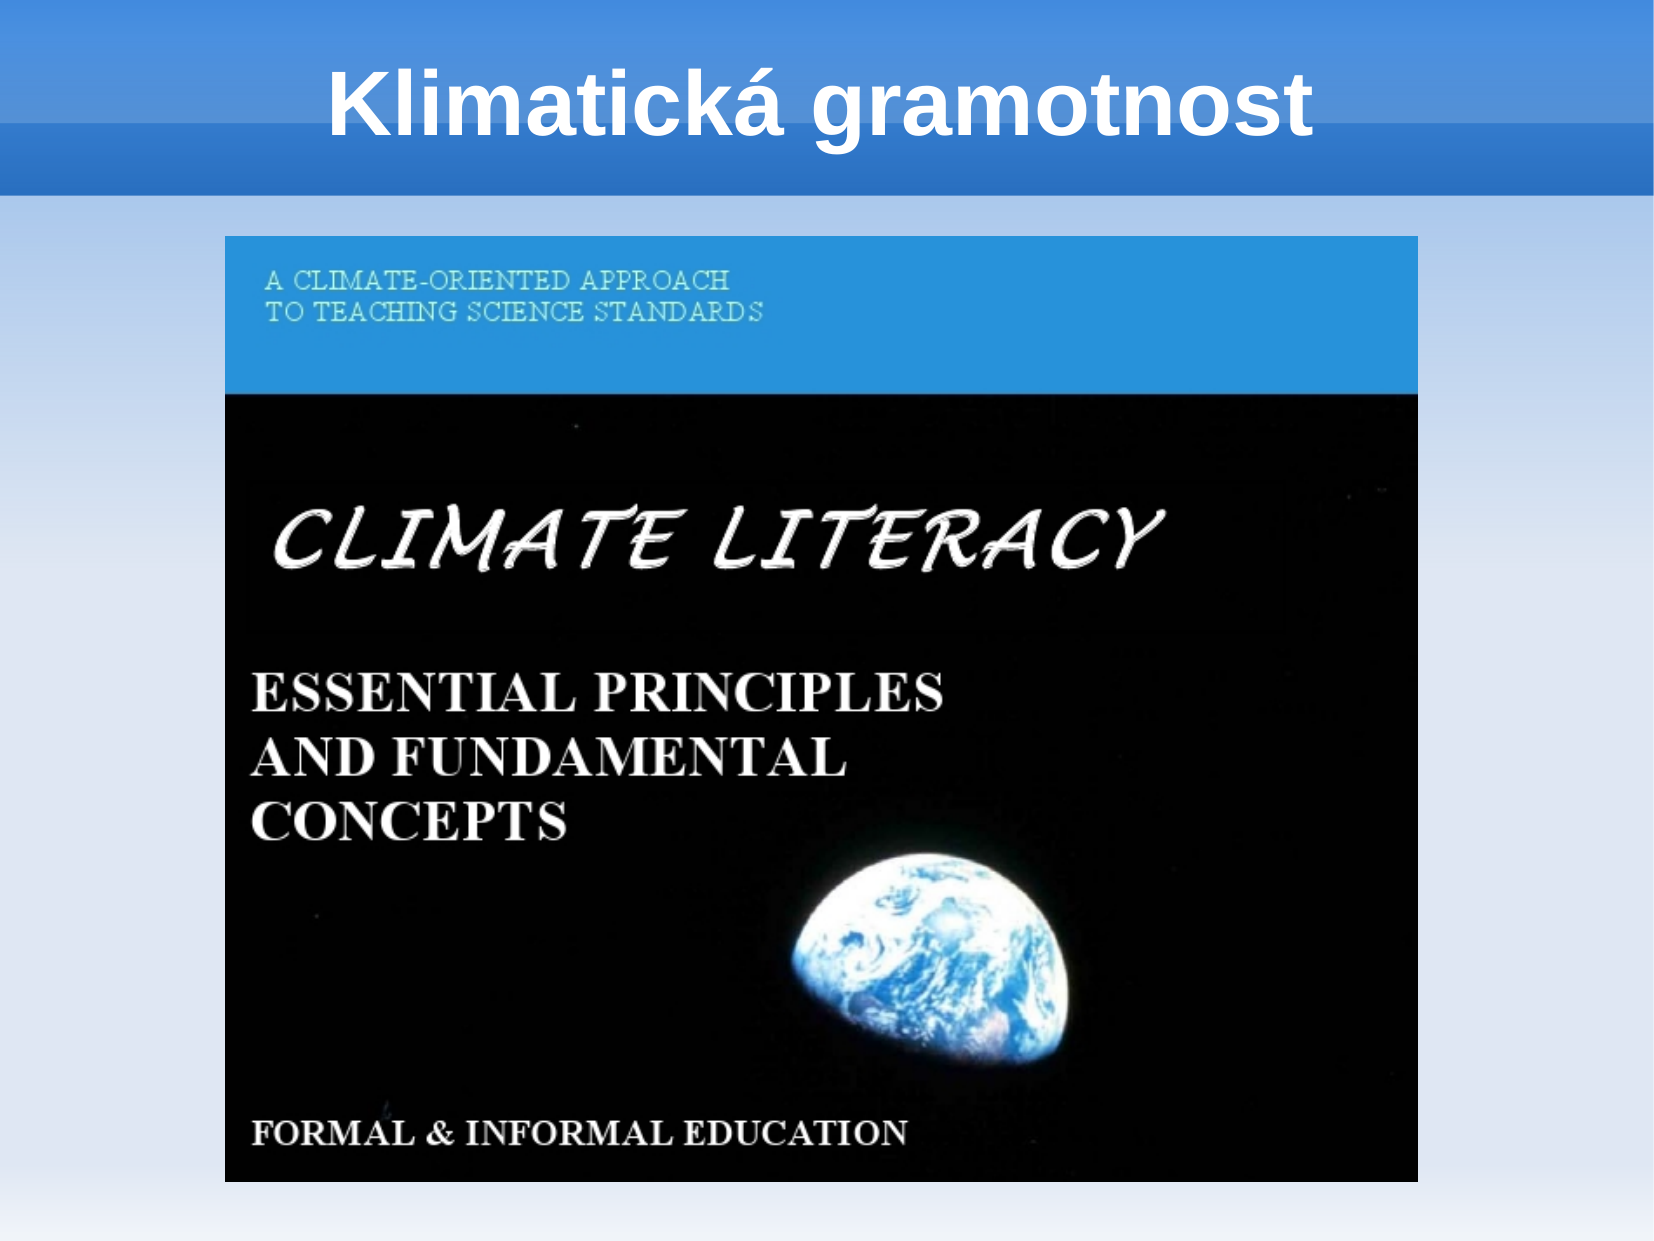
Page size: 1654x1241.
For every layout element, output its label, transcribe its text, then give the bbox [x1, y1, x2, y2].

title Klimatická gramotnost [76, 0, 1565, 208]
picture [0, 0, 1654, 1241]
